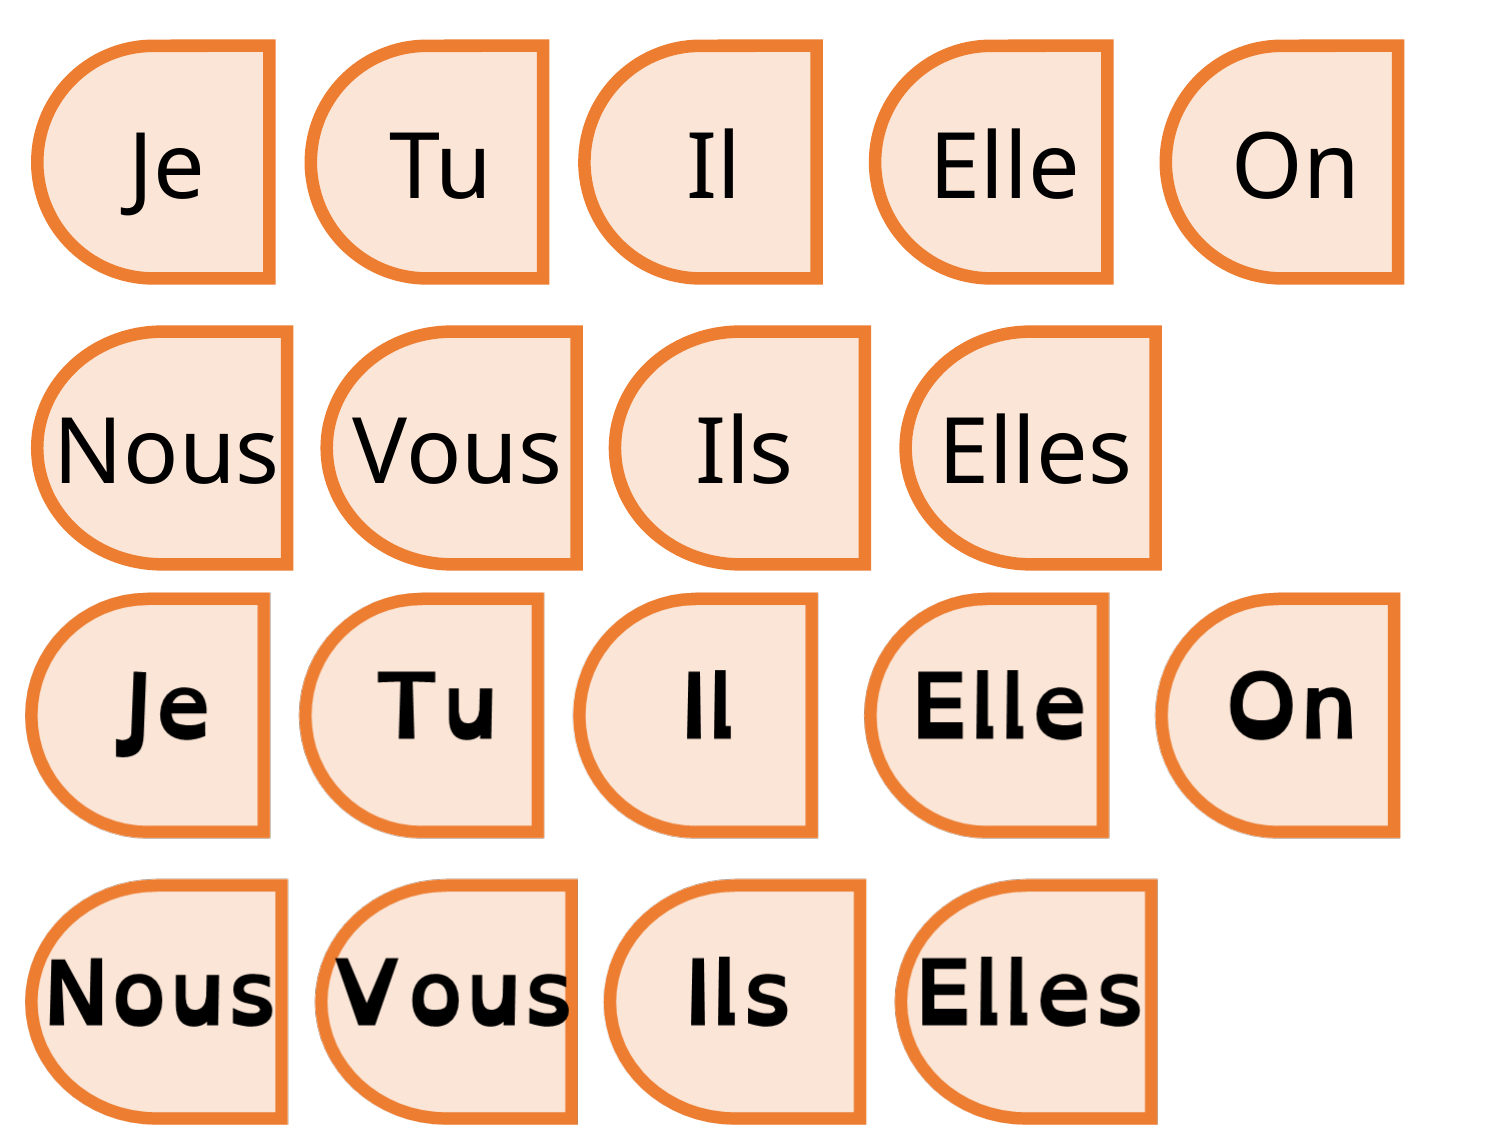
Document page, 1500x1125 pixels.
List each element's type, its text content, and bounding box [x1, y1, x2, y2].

text_box On [1216, 99, 1375, 224]
text_box [56, 510, 288, 565]
text_box Il [672, 99, 757, 224]
text_box Je [114, 99, 221, 224]
text_box Elle [915, 99, 1095, 224]
text_box [875, 45, 1108, 279]
text_box [905, 388, 923, 508]
text_box [57, 331, 288, 385]
text_box Vous [338, 385, 578, 510]
picture [0, 592, 1414, 1125]
text_box [345, 510, 577, 565]
text_box [310, 45, 544, 279]
text_box Ils [680, 385, 809, 510]
text_box [37, 45, 270, 279]
text_box [584, 45, 817, 279]
text_box [614, 331, 865, 565]
text_box [1165, 45, 1399, 279]
text_box [924, 331, 1156, 565]
text_box [326, 399, 338, 497]
text_box Tu [374, 99, 507, 224]
text_box [346, 331, 577, 385]
text_box Elles [923, 385, 1148, 510]
text_box Nous [39, 385, 295, 510]
